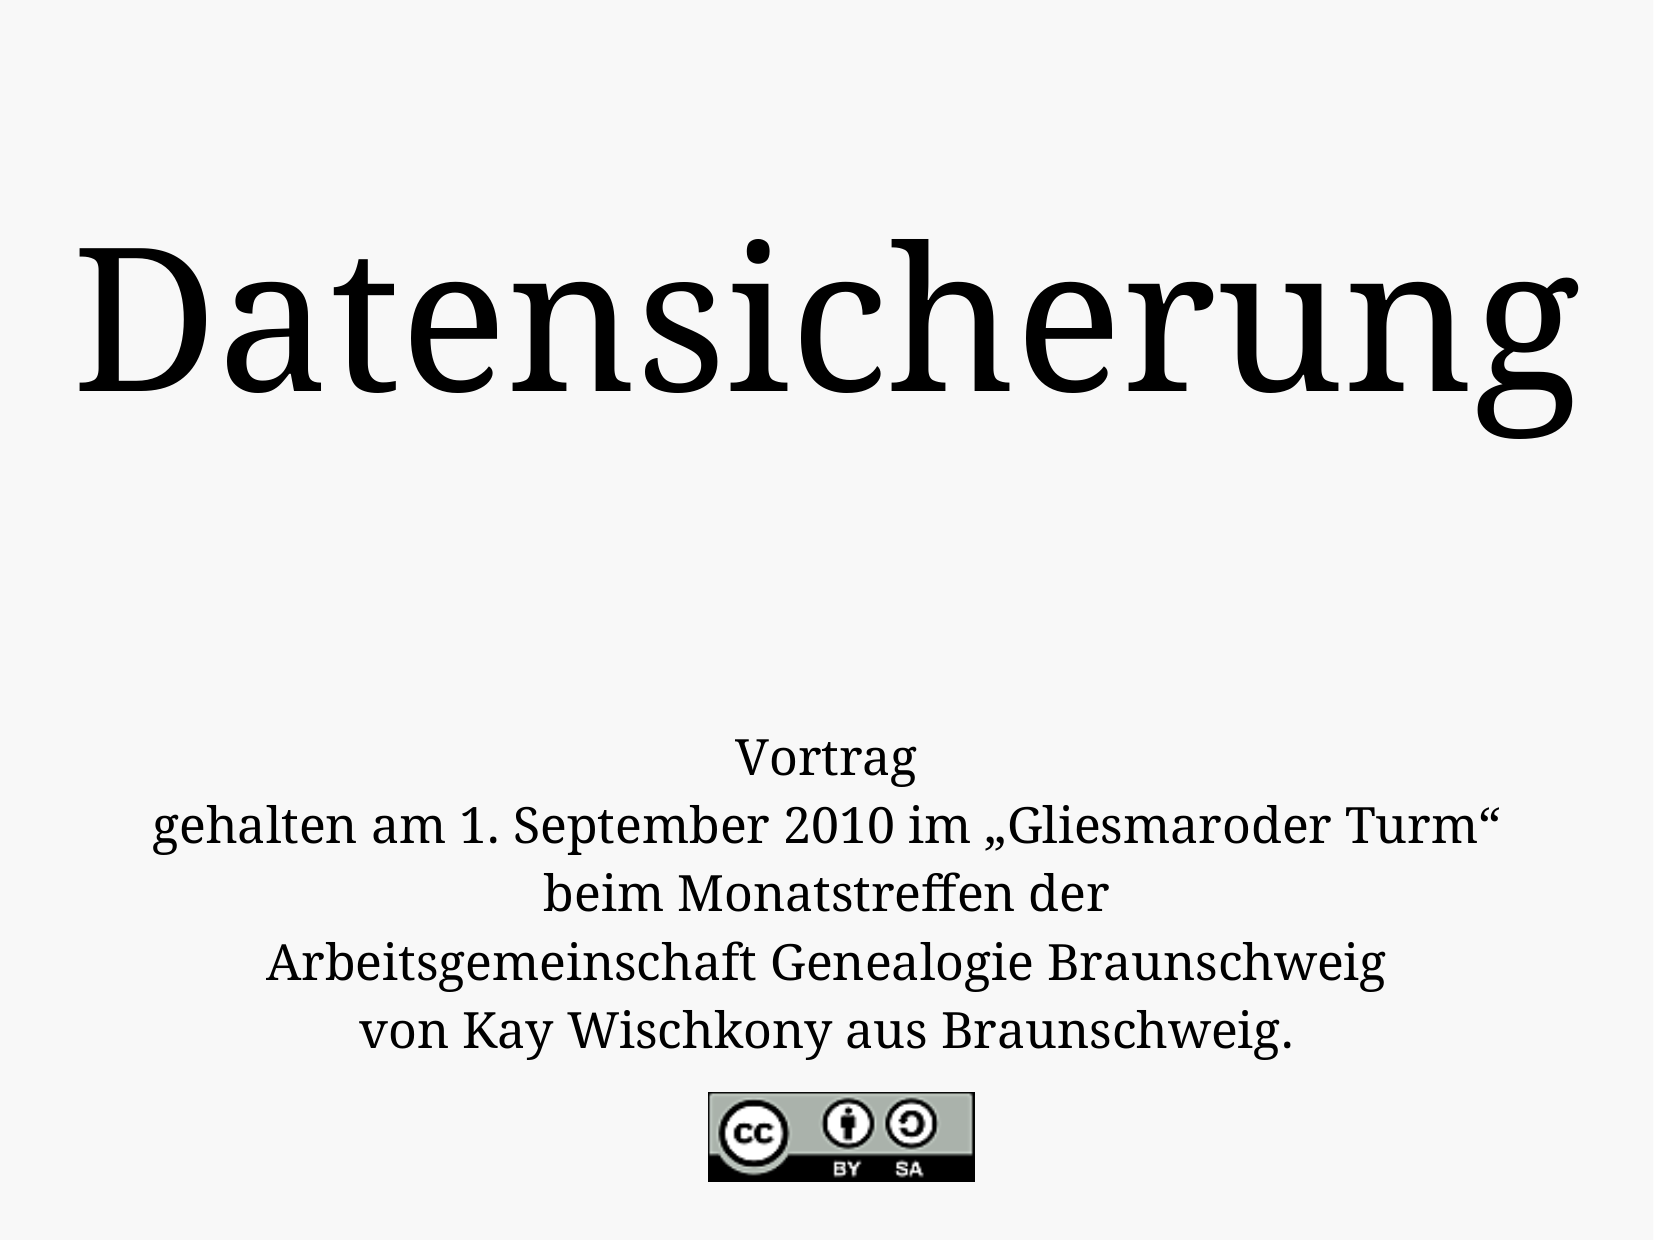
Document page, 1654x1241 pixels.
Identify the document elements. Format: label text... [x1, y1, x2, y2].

picture [708, 1092, 975, 1182]
text_box Datensicherung Vortrag gehalten am 1. September 2010 im „Gliesmaroder Turm“ beim Monatstreffen der Arbeitsgemeinschaft Genealogie Braunschweig von Kay Wischkony aus Braunschweig. [124, 177, 1529, 1065]
